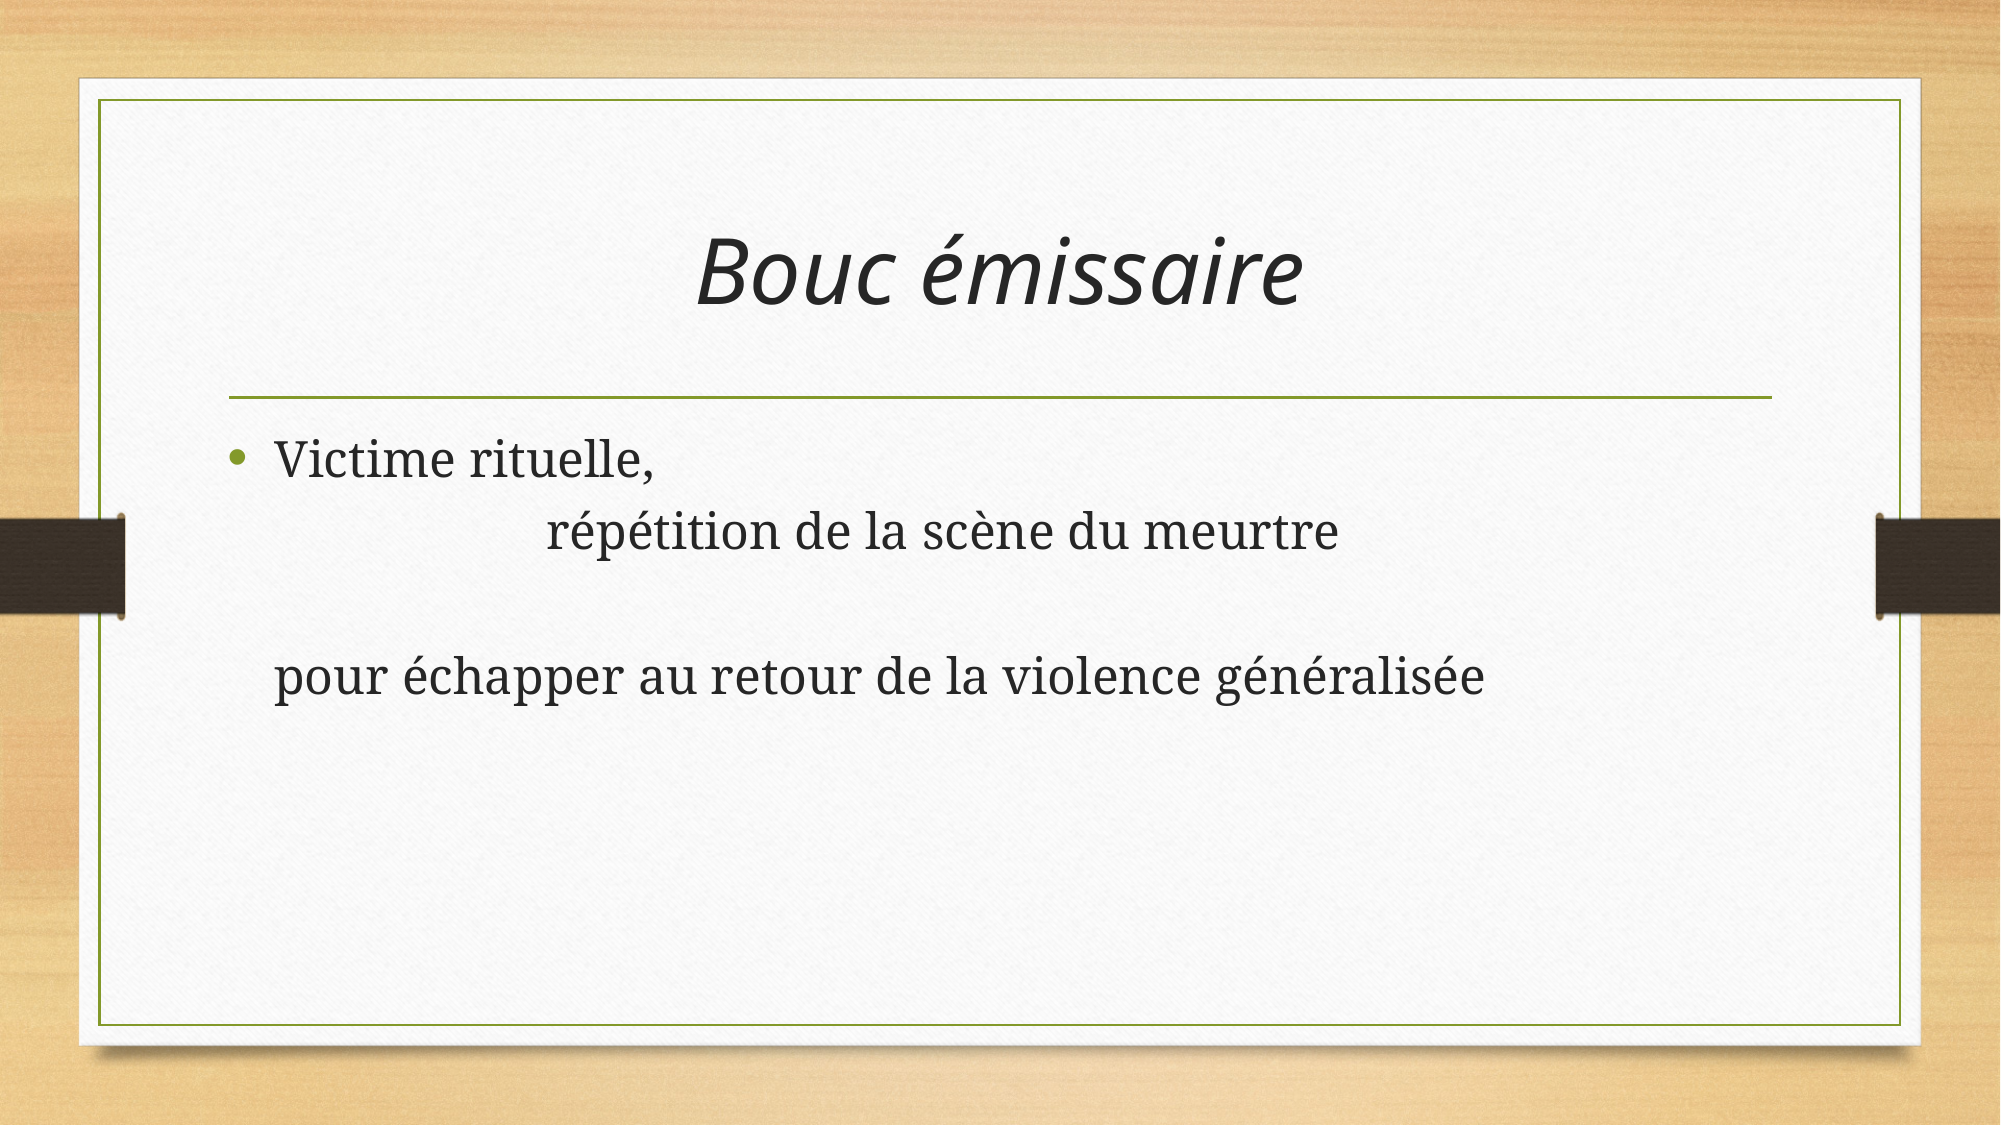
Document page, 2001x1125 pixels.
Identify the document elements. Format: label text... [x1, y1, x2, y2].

title Bouc émissaire [212, 161, 1788, 376]
list Victime rituelle, répétition de la scène du meurtre pour échapper au retour de la violence généralisée [212, 419, 1788, 964]
